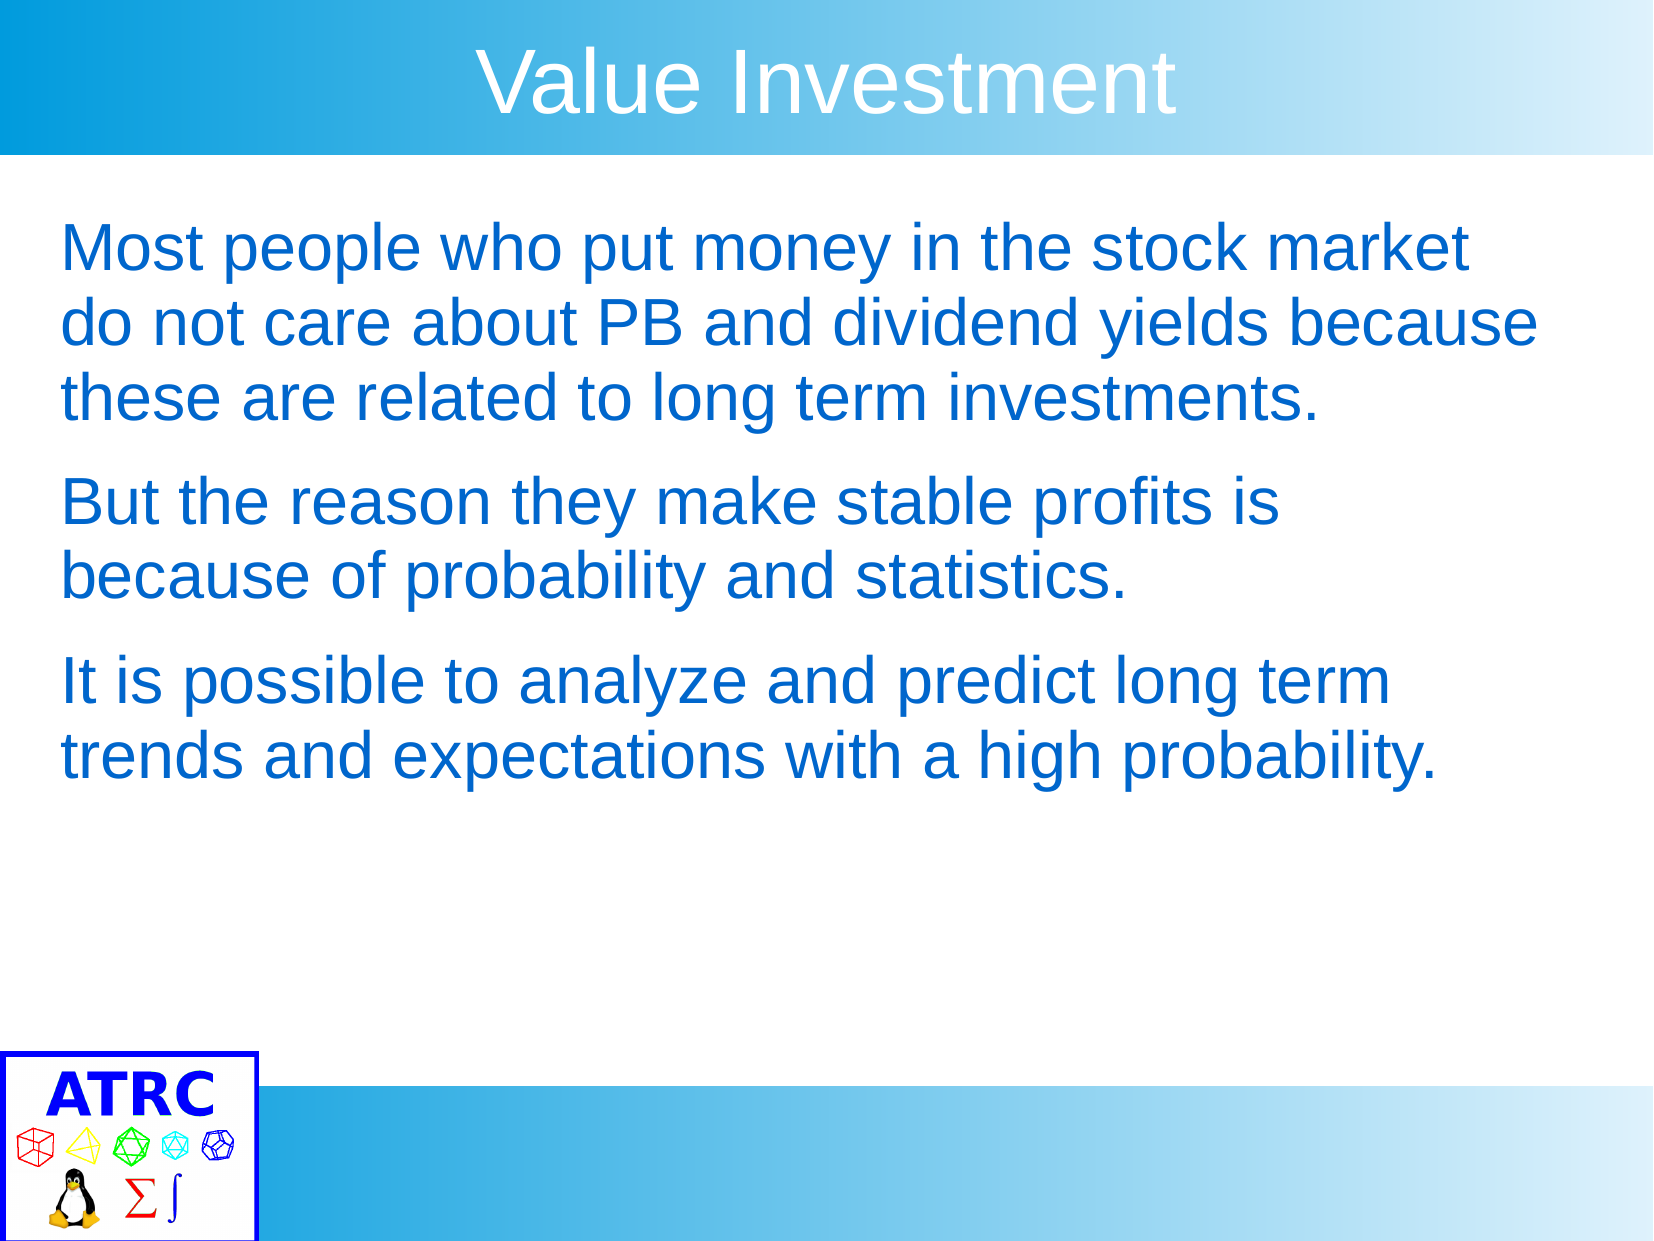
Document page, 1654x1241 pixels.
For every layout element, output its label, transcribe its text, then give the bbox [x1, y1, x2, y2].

list Most people who put money in the stock market do not care about PB and dividend yields because these are related to long term investments. But the reason they make stable profits is because of probability and statistics. It is possible to analyze and predict long term trends and expectations with a high probability. [60, 210, 1549, 930]
picture [0, 1051, 259, 1241]
title Value Investment [82, 30, 1571, 135]
